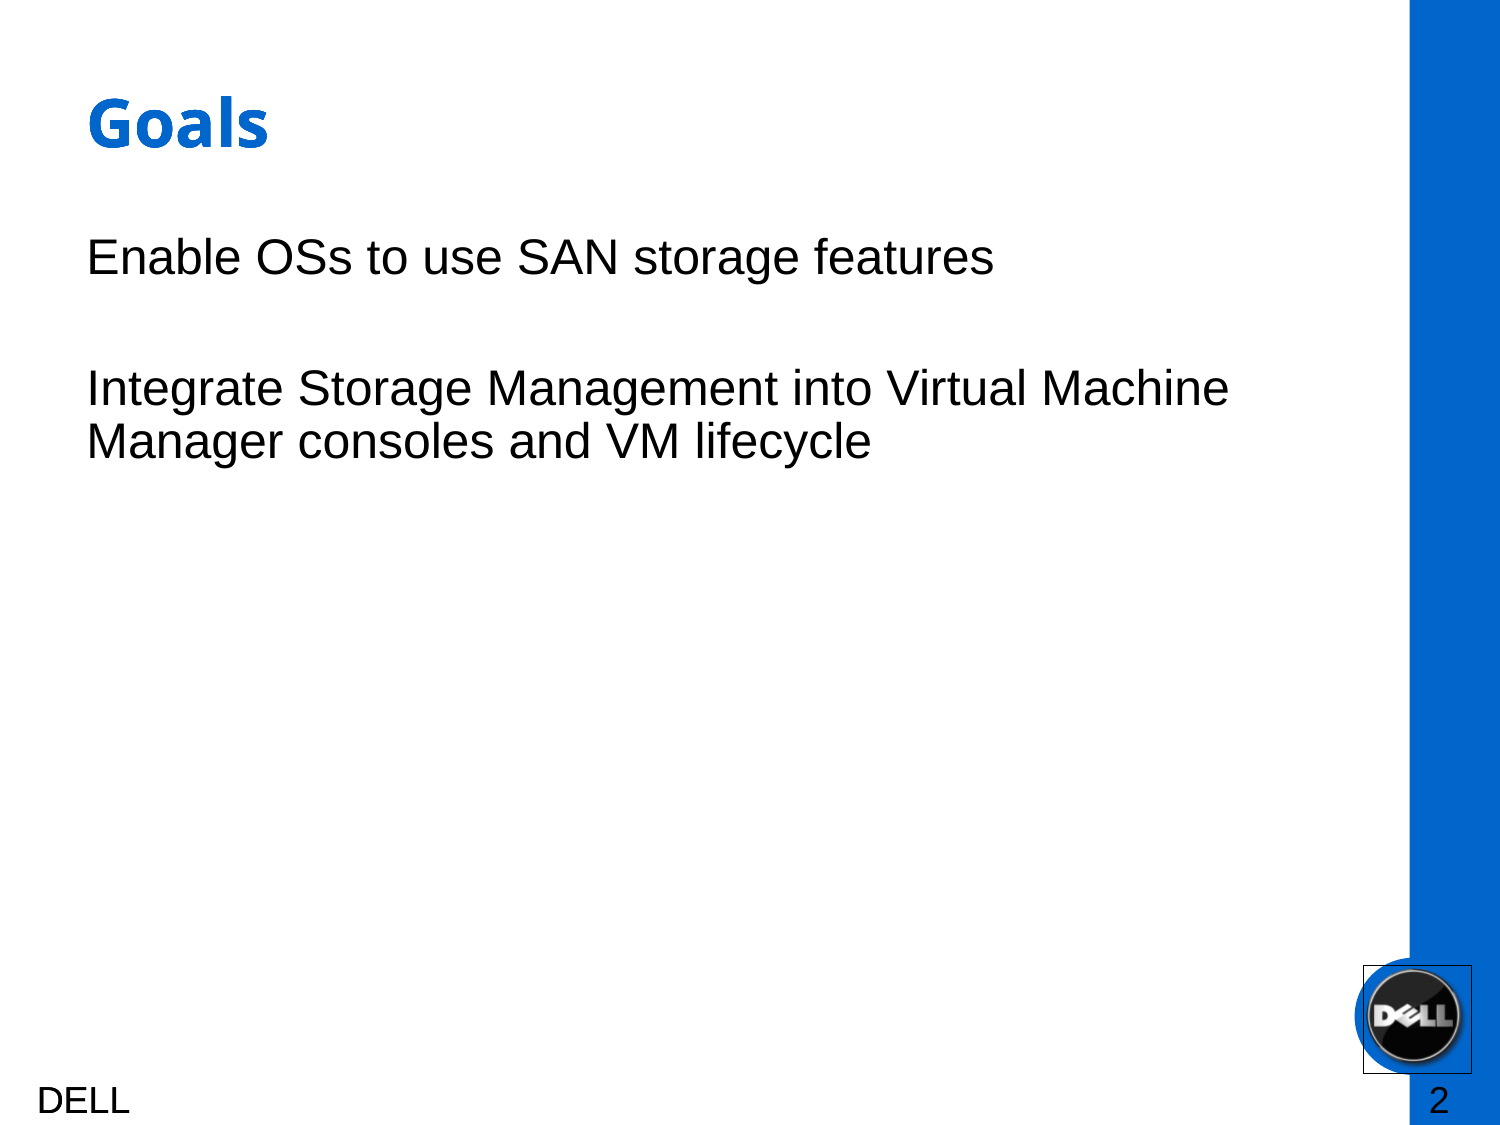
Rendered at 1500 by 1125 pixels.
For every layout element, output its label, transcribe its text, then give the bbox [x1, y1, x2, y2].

slide_number 10 [1414, 1072, 1493, 1124]
list Enable OSs to use SAN storage features Integrate Storage Management into Virtual Machine Manager consoles and VM lifecycle [71, 226, 1352, 1073]
footer DELL CONFIDENTIAL [11, 1072, 275, 1121]
picture [1364, 966, 1471, 1073]
title Goals [71, 25, 1352, 226]
